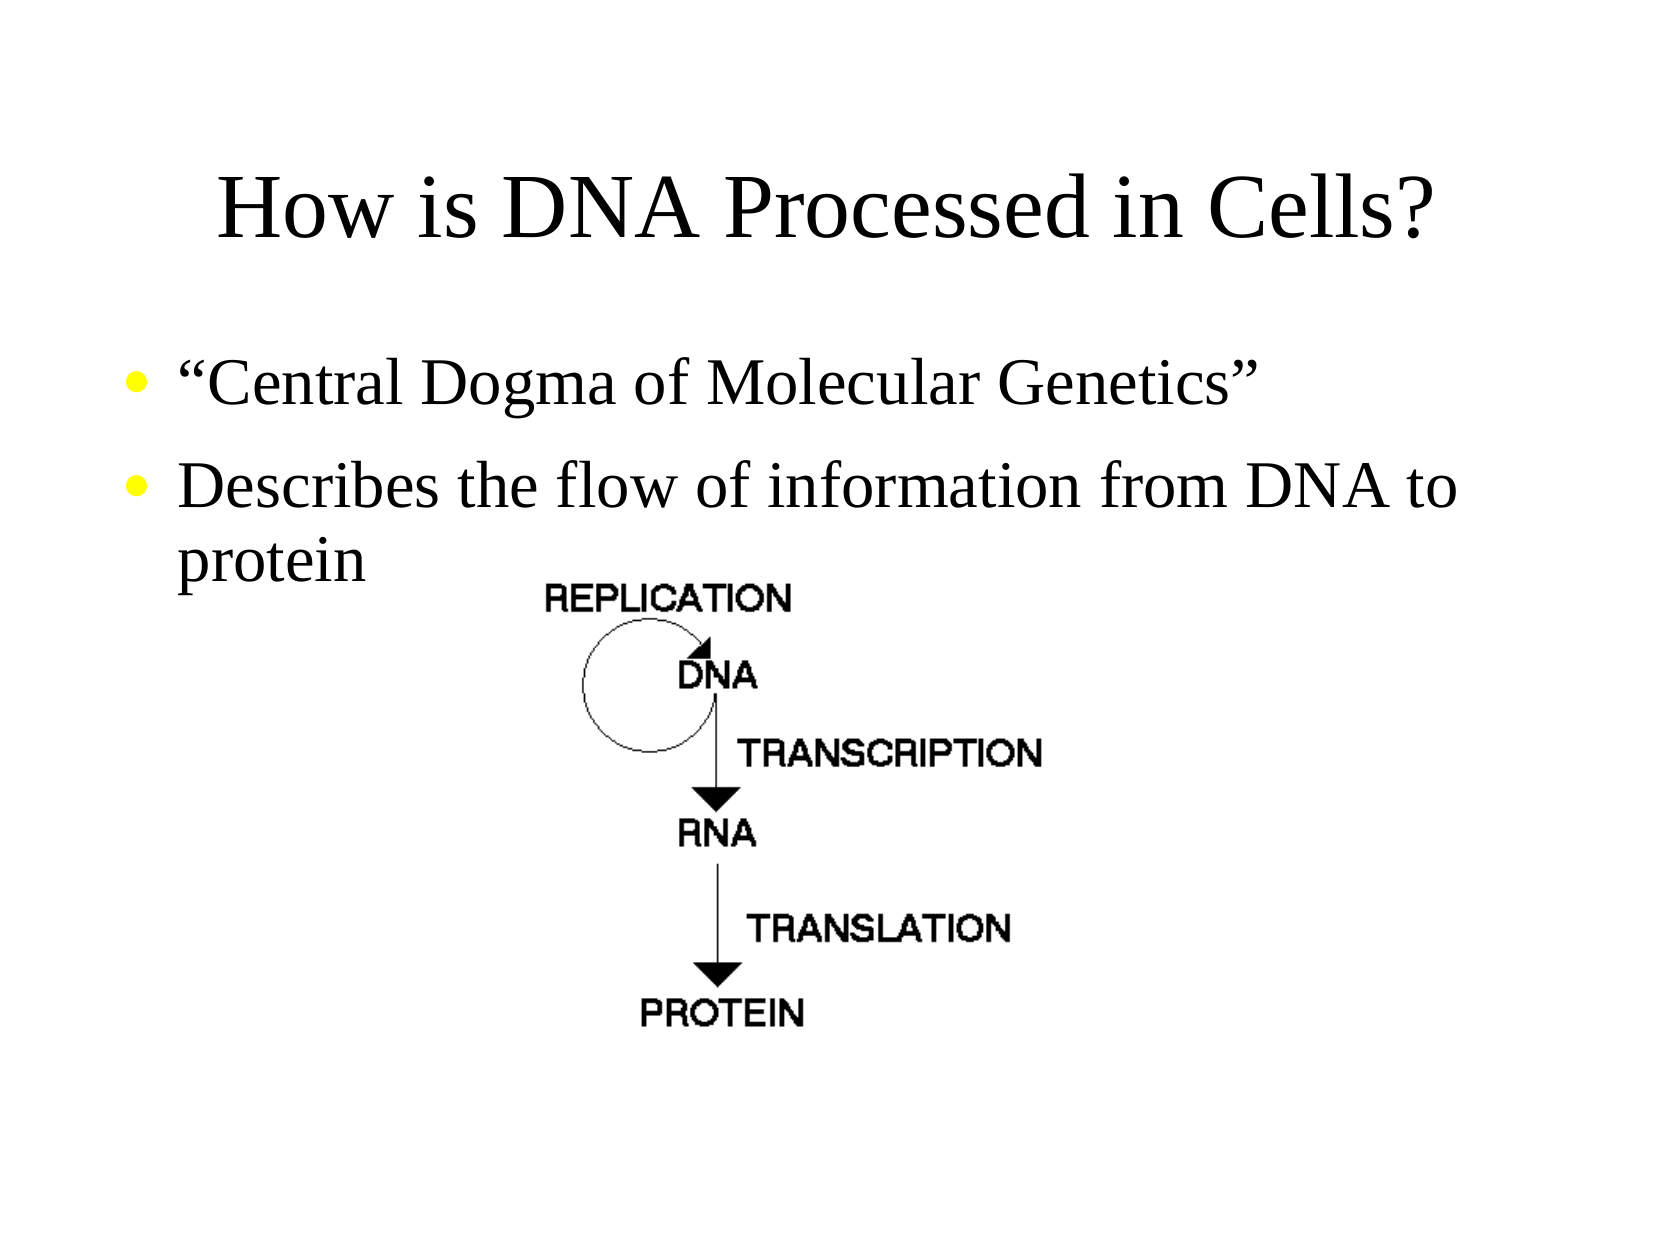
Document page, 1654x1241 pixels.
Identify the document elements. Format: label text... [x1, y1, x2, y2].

title How is DNA Processed in Cells? [121, 102, 1534, 311]
picture [537, 573, 1058, 1049]
list “Central Dogma of Molecular Genetics” Describes the flow of information from DNA to protein [121, 344, 1534, 630]
